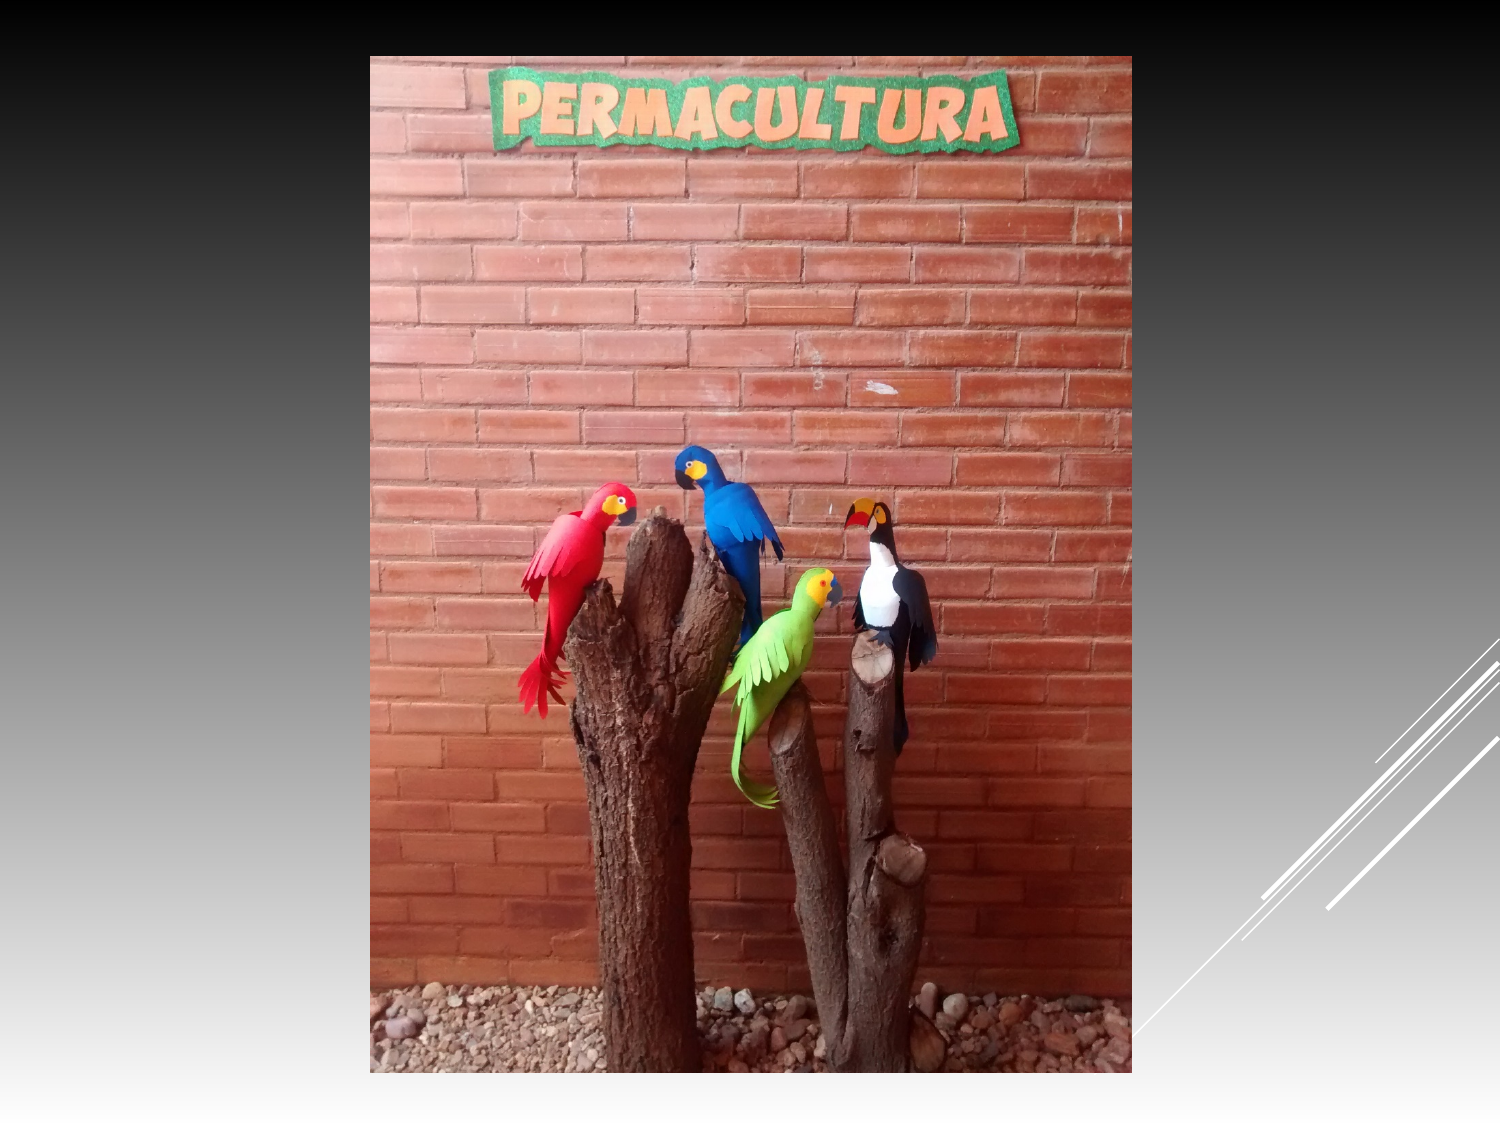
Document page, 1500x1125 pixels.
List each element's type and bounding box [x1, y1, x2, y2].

picture [370, 56, 1132, 1073]
